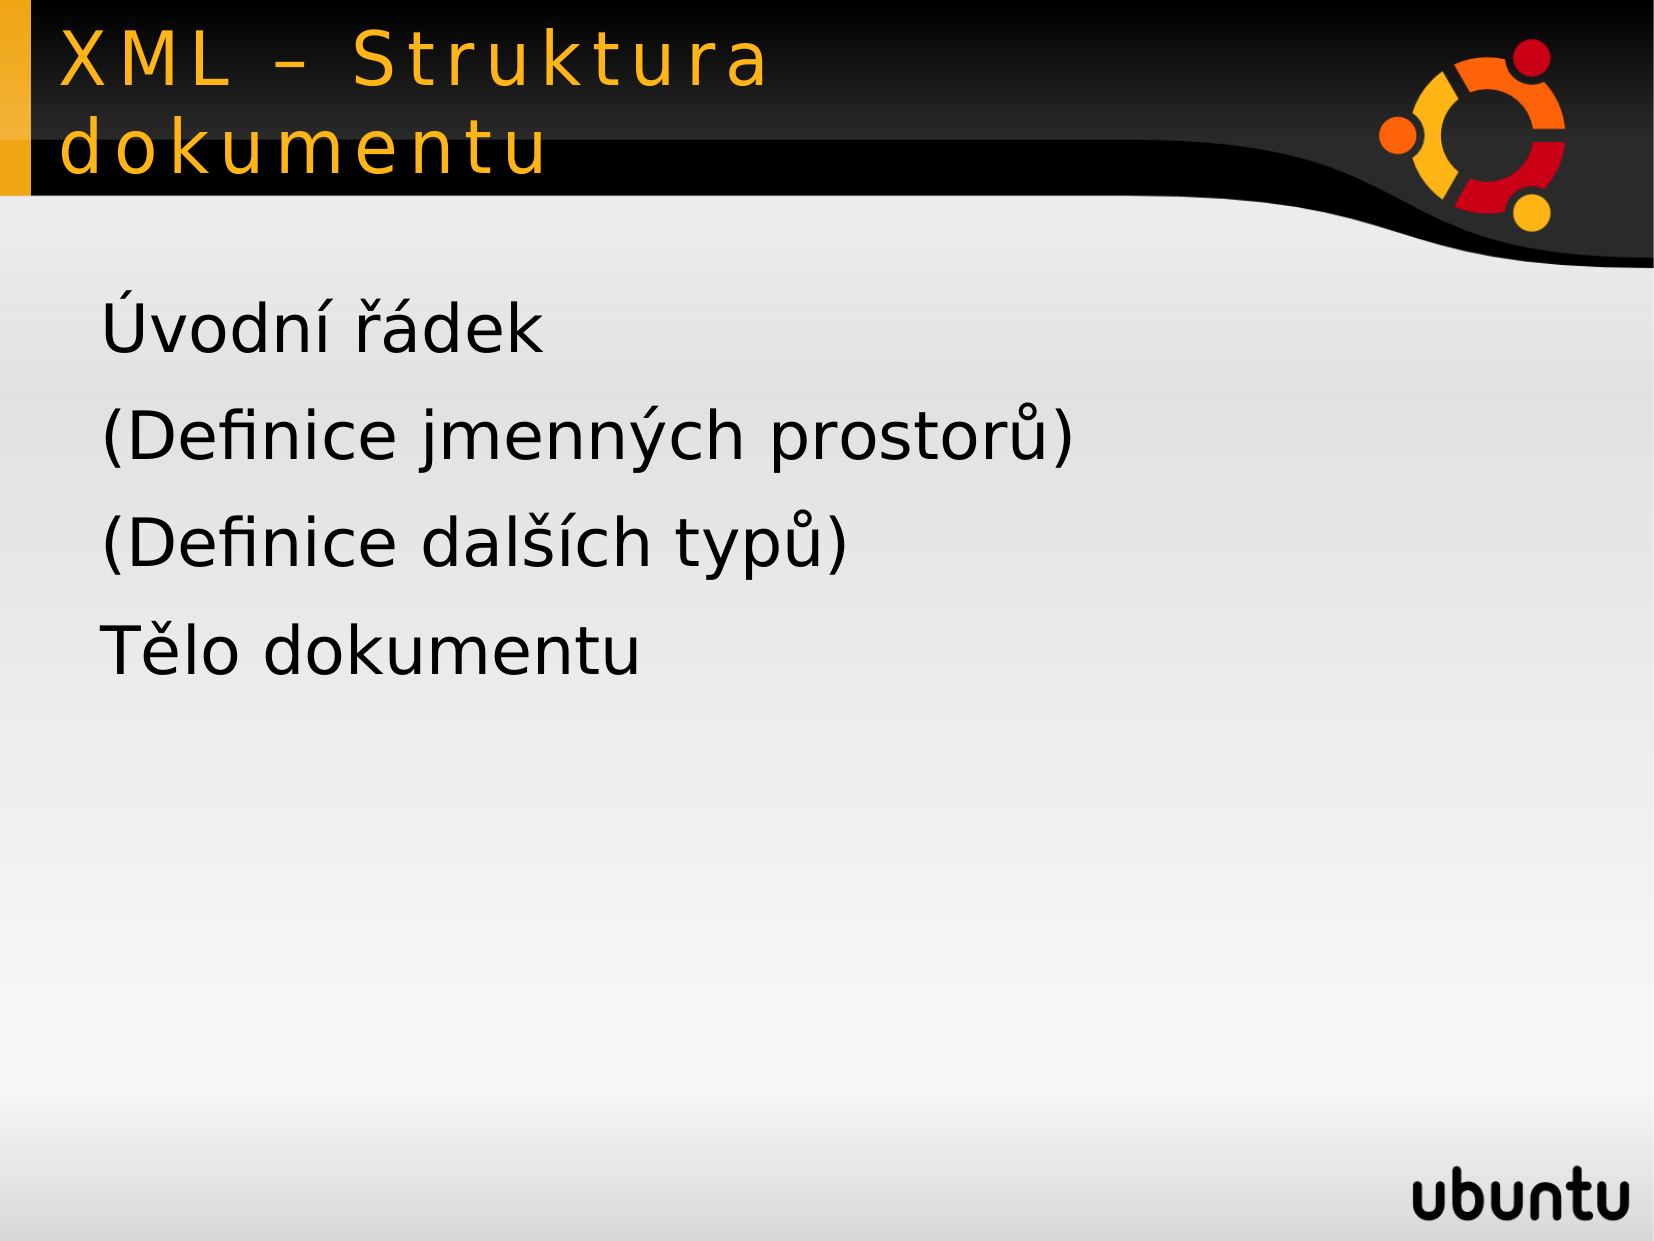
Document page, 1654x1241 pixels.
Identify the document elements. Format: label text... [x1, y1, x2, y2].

picture [0, 0, 1654, 1241]
title XML – Struktura dokumentu [59, 16, 1270, 191]
list Úvodní řádek (Definice jmenných prostorů) (Definice dalších typů) Tělo dokumentu [82, 290, 1571, 1109]
